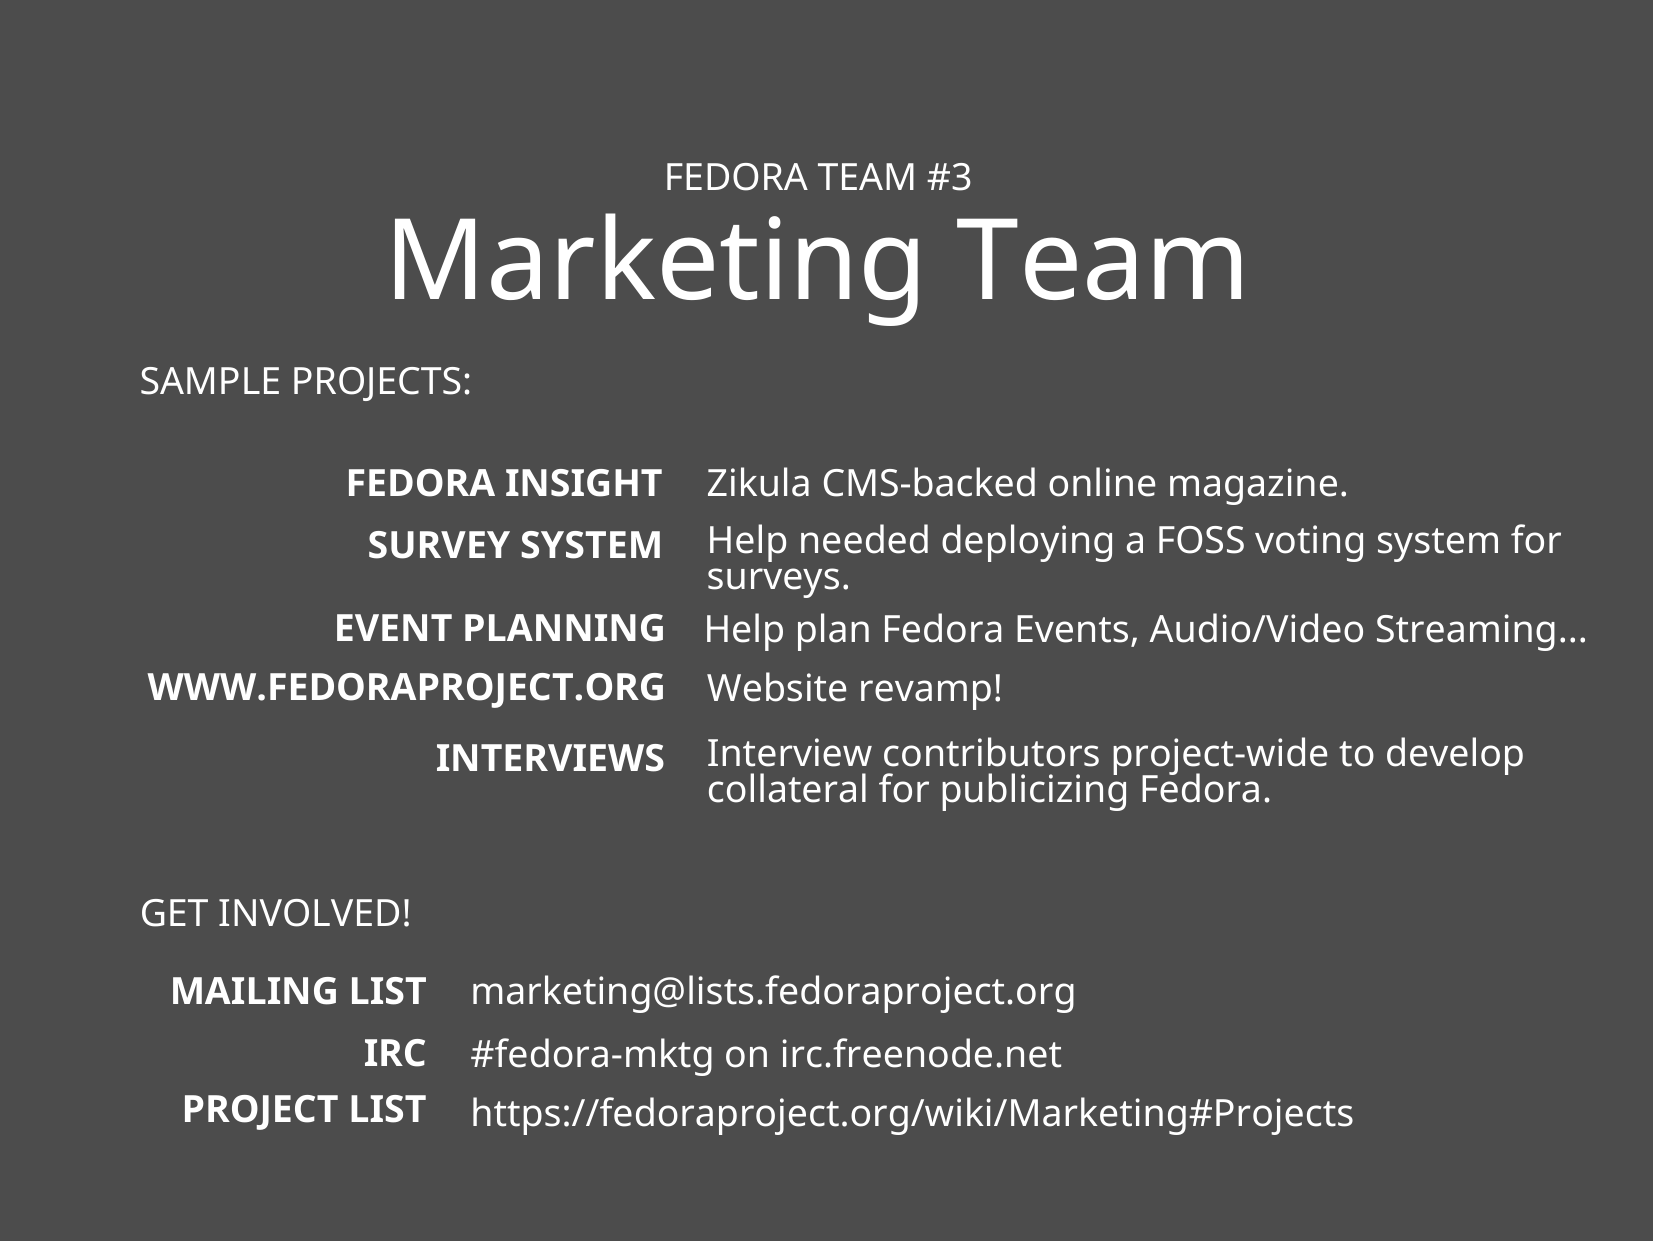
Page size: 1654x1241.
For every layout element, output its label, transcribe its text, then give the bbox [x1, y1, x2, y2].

title Interview contributors project-wide to develop collateral for publicizing Fedora. [706, 726, 1576, 822]
title MAILING LIST [0, 963, 427, 1024]
title PROJECT LIST [0, 1081, 427, 1142]
title IRC [38, 1024, 427, 1081]
title Help needed deploying a FOSS voting system for surveys. [706, 513, 1613, 586]
title https://fedoraproject.org/wiki/Marketing#Projects [470, 1070, 1538, 1162]
title Help plan Fedora Events, Audio/Video Streaming... [703, 586, 1653, 678]
title EVENT PLANNING [199, 585, 667, 644]
title marketing@lists.fedoraproject.org [470, 964, 1201, 1024]
title Zikula CMS-backed online magazine. [706, 456, 1538, 516]
title #fedora-mktg on irc.freenode.net [470, 1024, 1189, 1070]
title INTERVIEWS [0, 715, 666, 806]
title GET INVOLVED! [139, 870, 703, 961]
title Website revamp! [706, 645, 1653, 737]
title WWW.FEDORAPROJECT.ORG [112, 644, 667, 736]
title SAMPLE PROJECTS: [139, 371, 703, 430]
title FEDORA TEAM #3 [112, 134, 1524, 226]
title Marketing Team [112, 226, 1524, 371]
title FEDORA INSIGHT [112, 455, 664, 516]
title SURVEY SYSTEM [274, 516, 664, 585]
